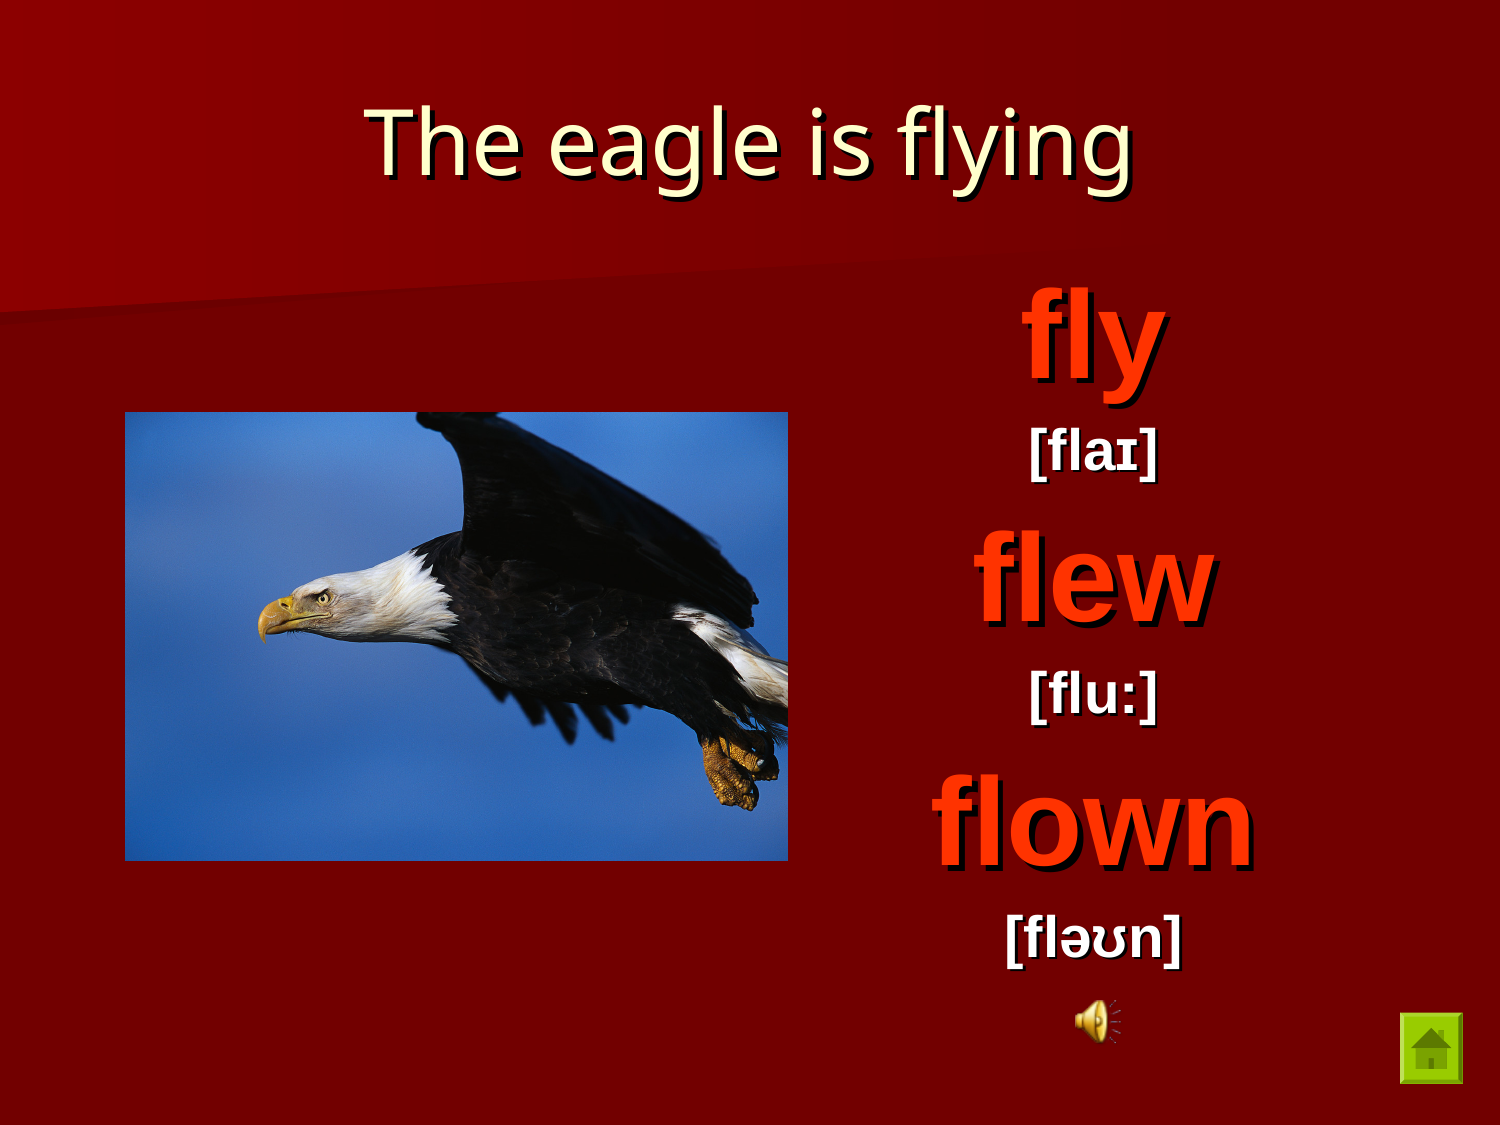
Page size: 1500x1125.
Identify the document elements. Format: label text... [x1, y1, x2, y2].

title The eagle is flying [75, 45, 1426, 233]
text_box [1401, 1012, 1463, 1084]
picture [125, 412, 788, 861]
picture [1074, 999, 1126, 1051]
list fly [flaɪ] flew [flu:] flown [fləʊn] [762, 262, 1426, 1000]
